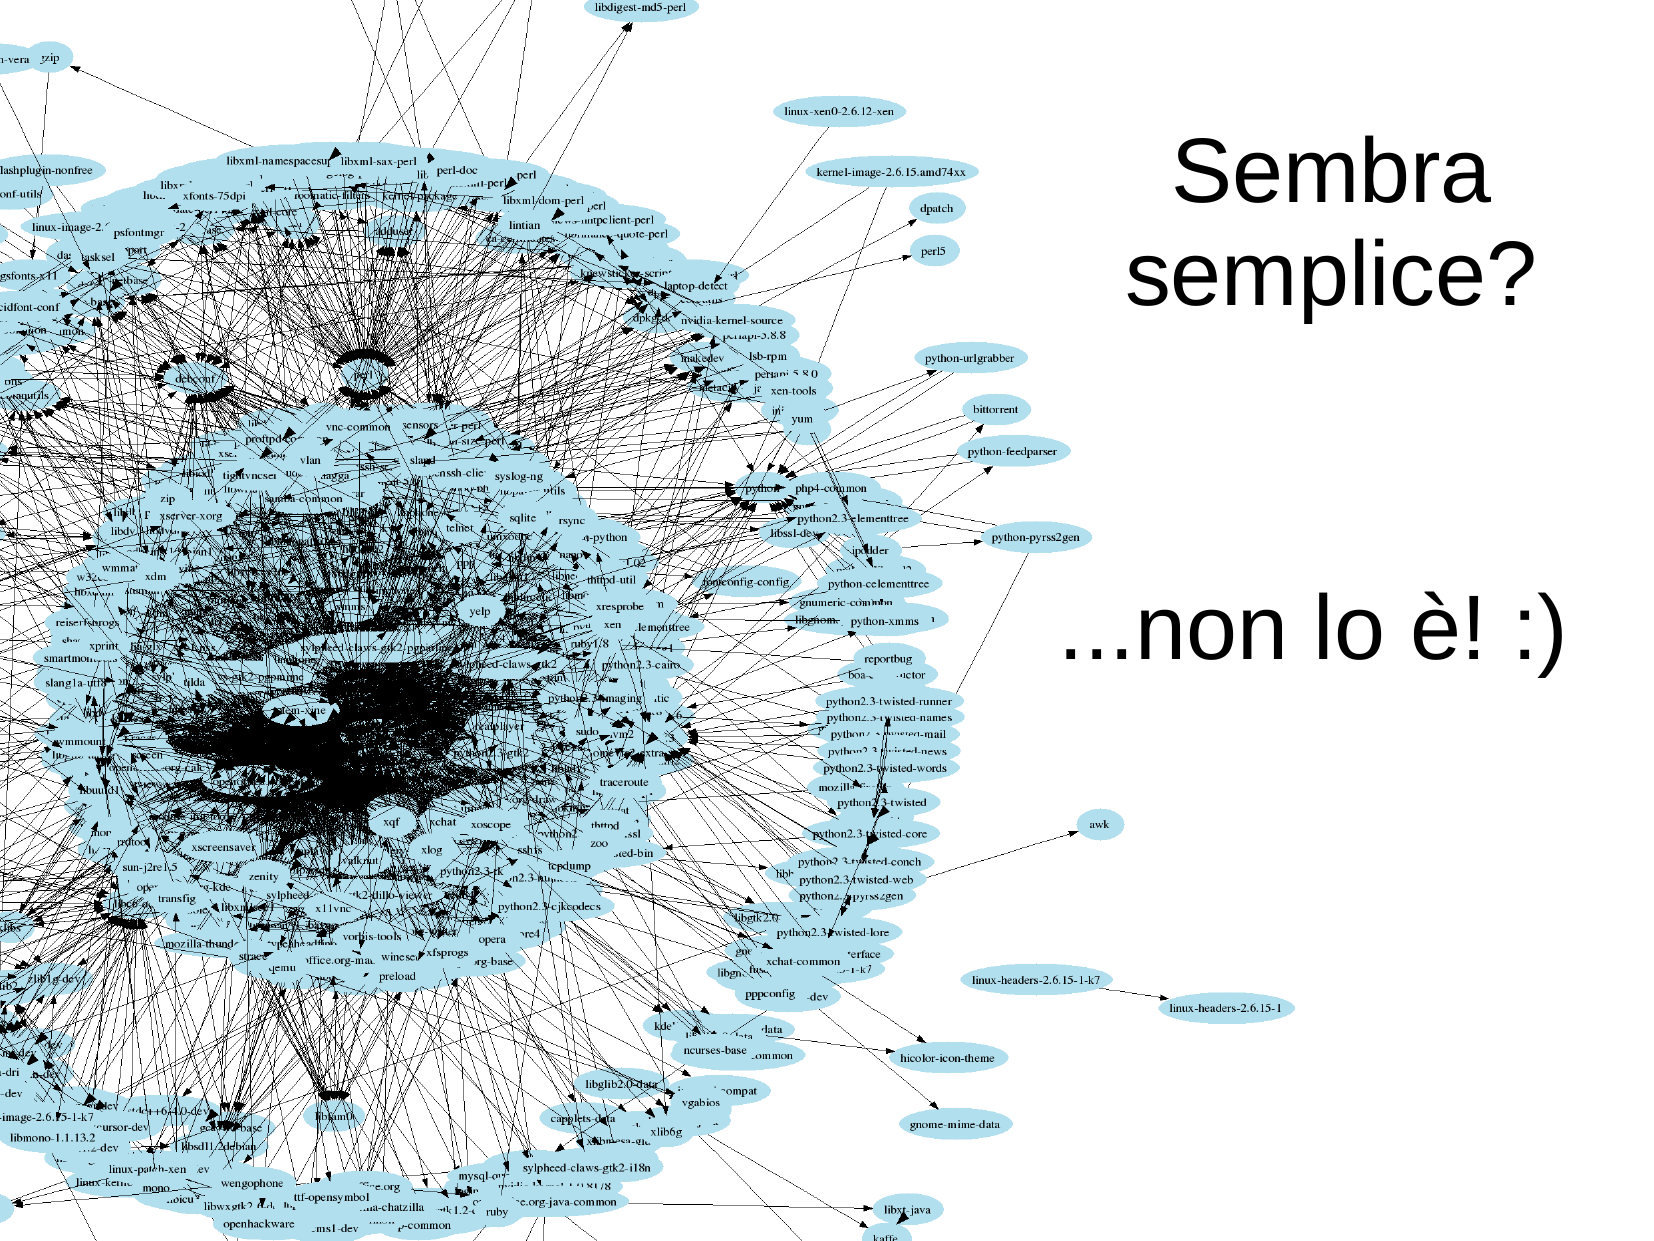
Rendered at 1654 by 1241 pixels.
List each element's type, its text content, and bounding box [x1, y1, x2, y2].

title ...non lo è! :) [944, 531, 1654, 724]
title Sembra semplice? [915, 119, 1654, 325]
picture [0, 0, 1300, 1241]
